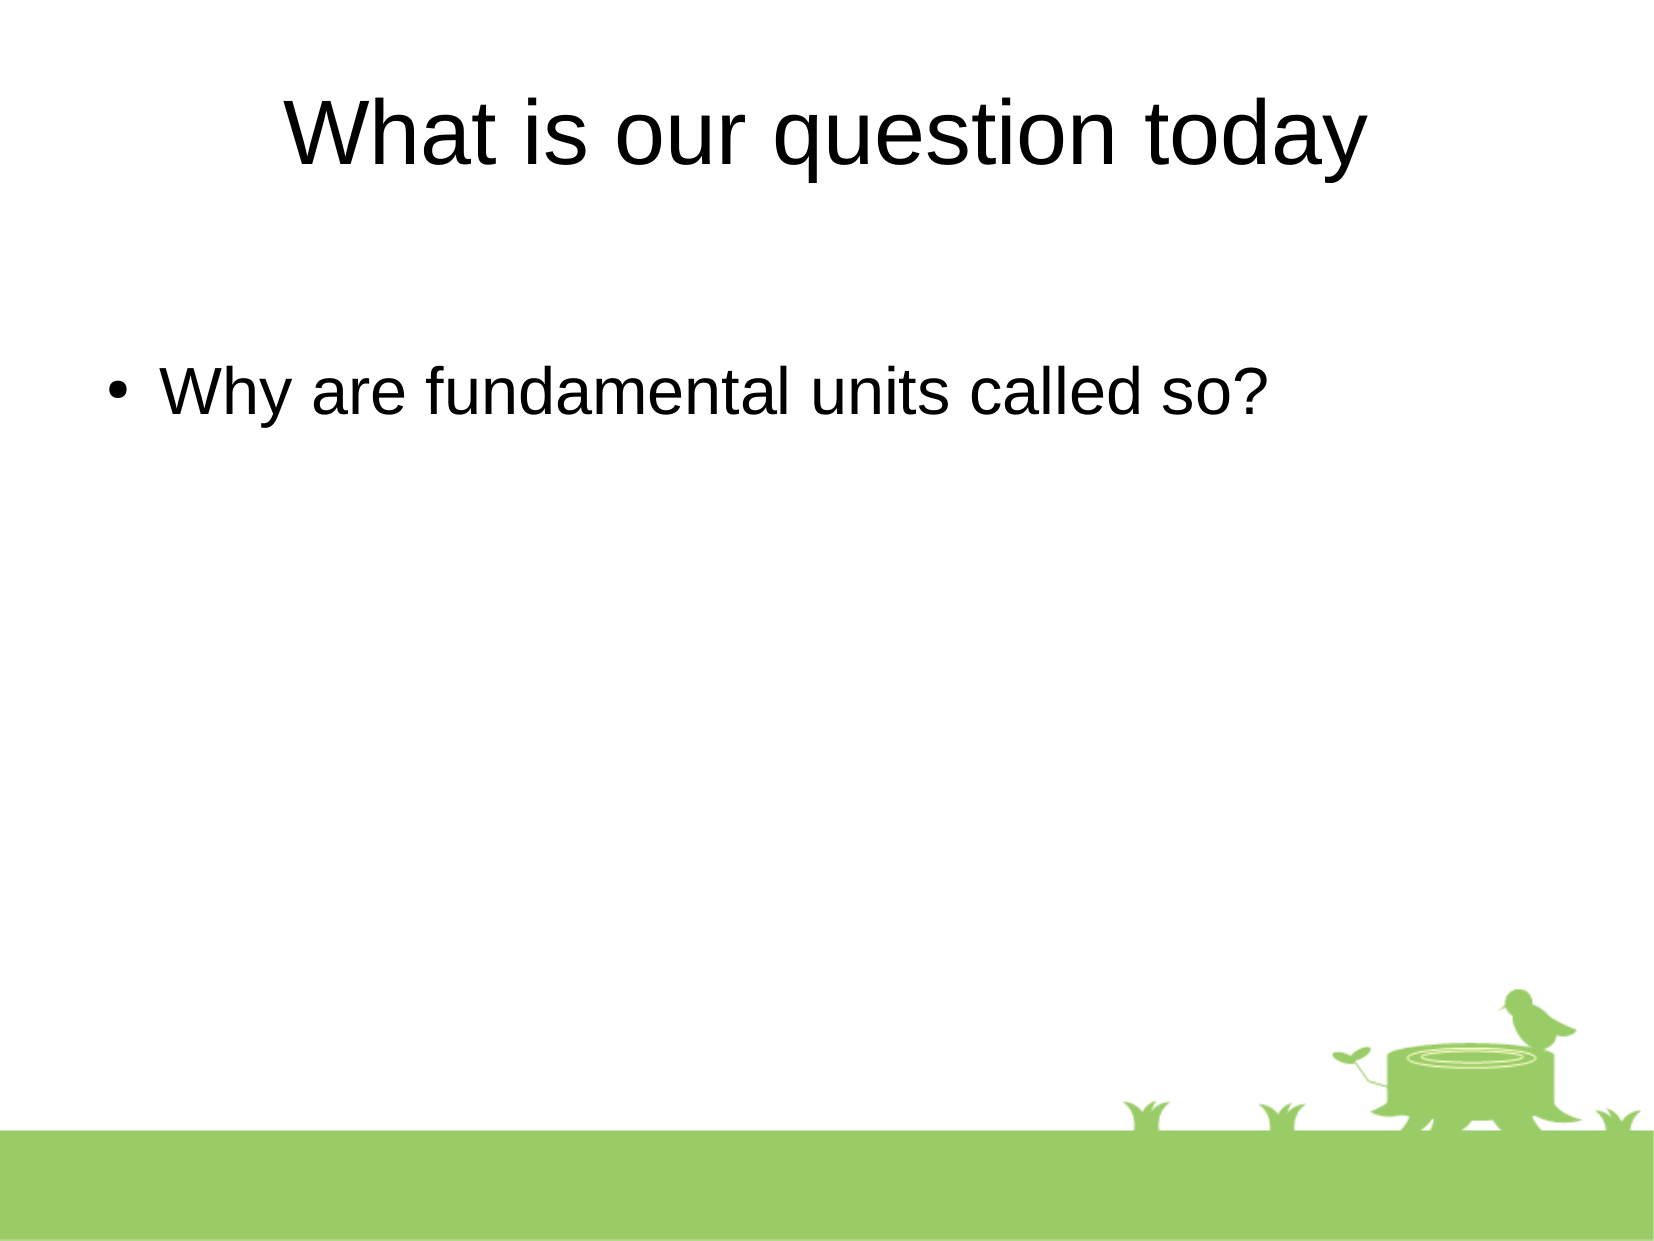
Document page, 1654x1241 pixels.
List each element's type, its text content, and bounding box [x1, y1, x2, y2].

list Why are fundamental units called so? [88, 354, 1565, 1063]
title What is our question today [88, 29, 1565, 237]
picture [0, 0, 1654, 1241]
